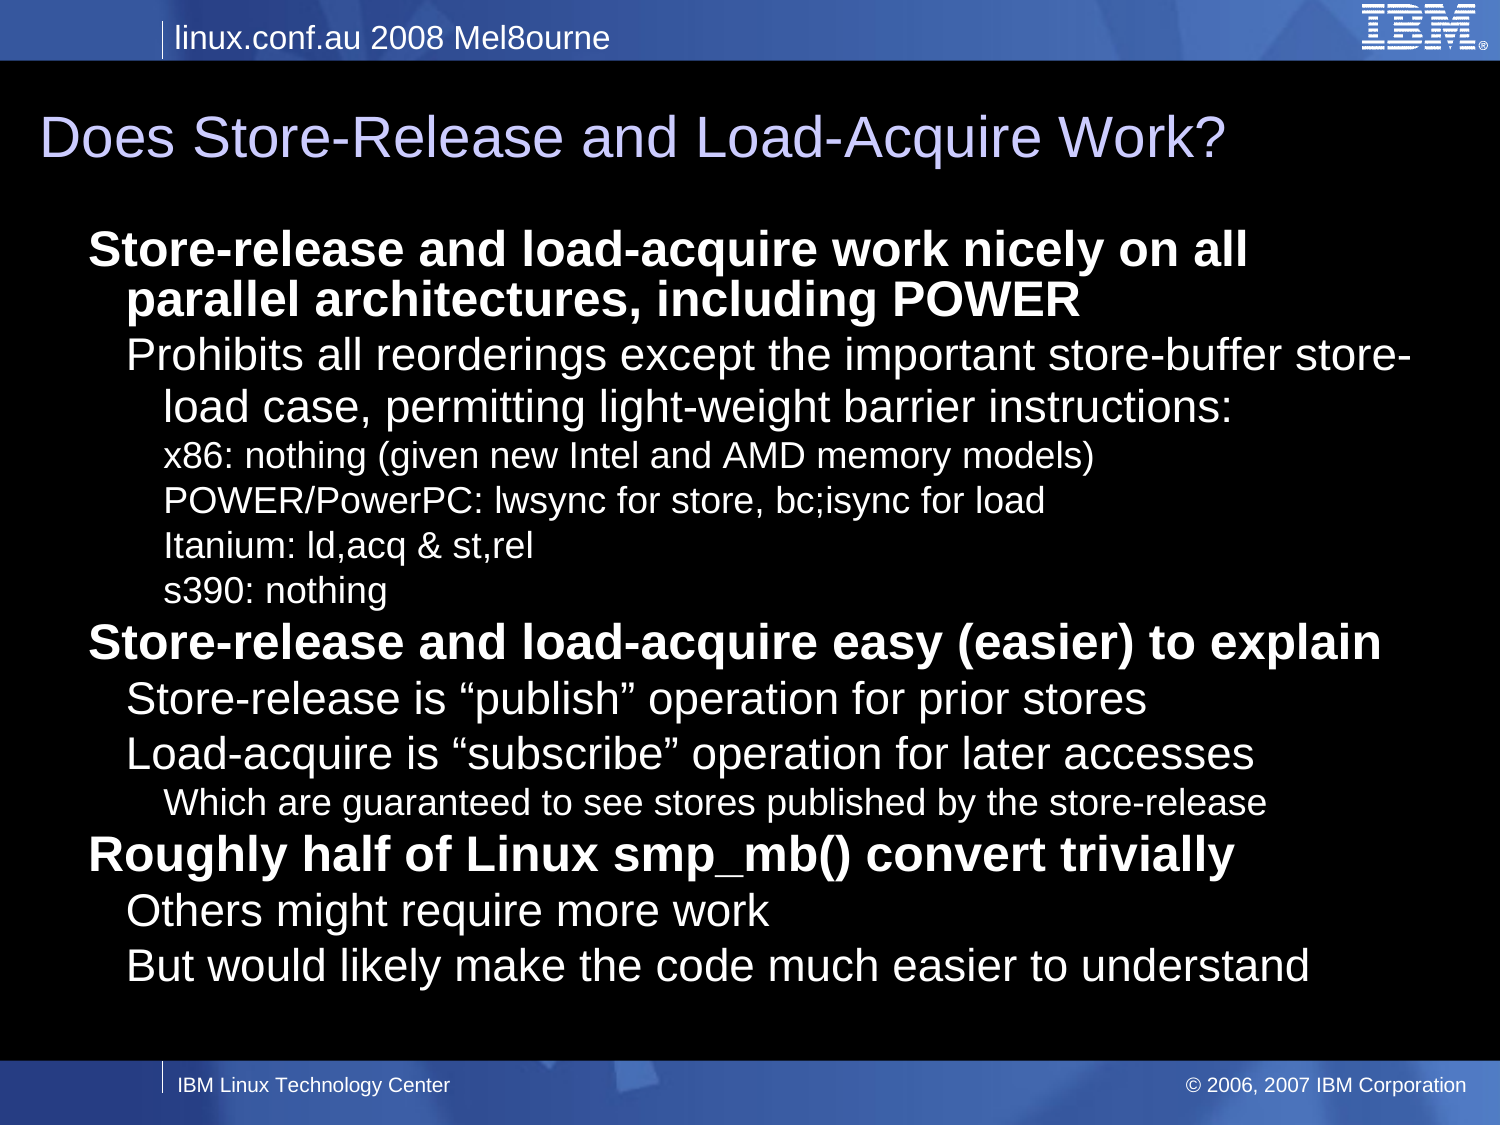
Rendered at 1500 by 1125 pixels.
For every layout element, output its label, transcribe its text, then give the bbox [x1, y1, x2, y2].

title Does Store-Release and Load-Acquire Work? [25, 94, 1378, 177]
picture [0, 1061, 1500, 1125]
list Store-release and load-acquire work nicely on all parallel architectures, including POWER Prohibits all reorderings except the important store-buffer store-load case, permitting light-weight barrier instructions: x86: nothing (given new Intel and AMD memory models) POWER/PowerPC: lwsync for store, bc;isync for load Itanium: ld,acq & st,rel s390: nothing Store-release and load-acquire easy (easier) to explain Store-release is “publish” operation for prior stores Load-acquire is “subscribe” operation for later accesses Which are guaranteed to see stores published by the store-release Roughly half of Linux smp_mb() convert trivially Others might require more work But would likely make the code much easier to understand [73, 218, 1438, 1061]
picture [0, 0, 1500, 60]
